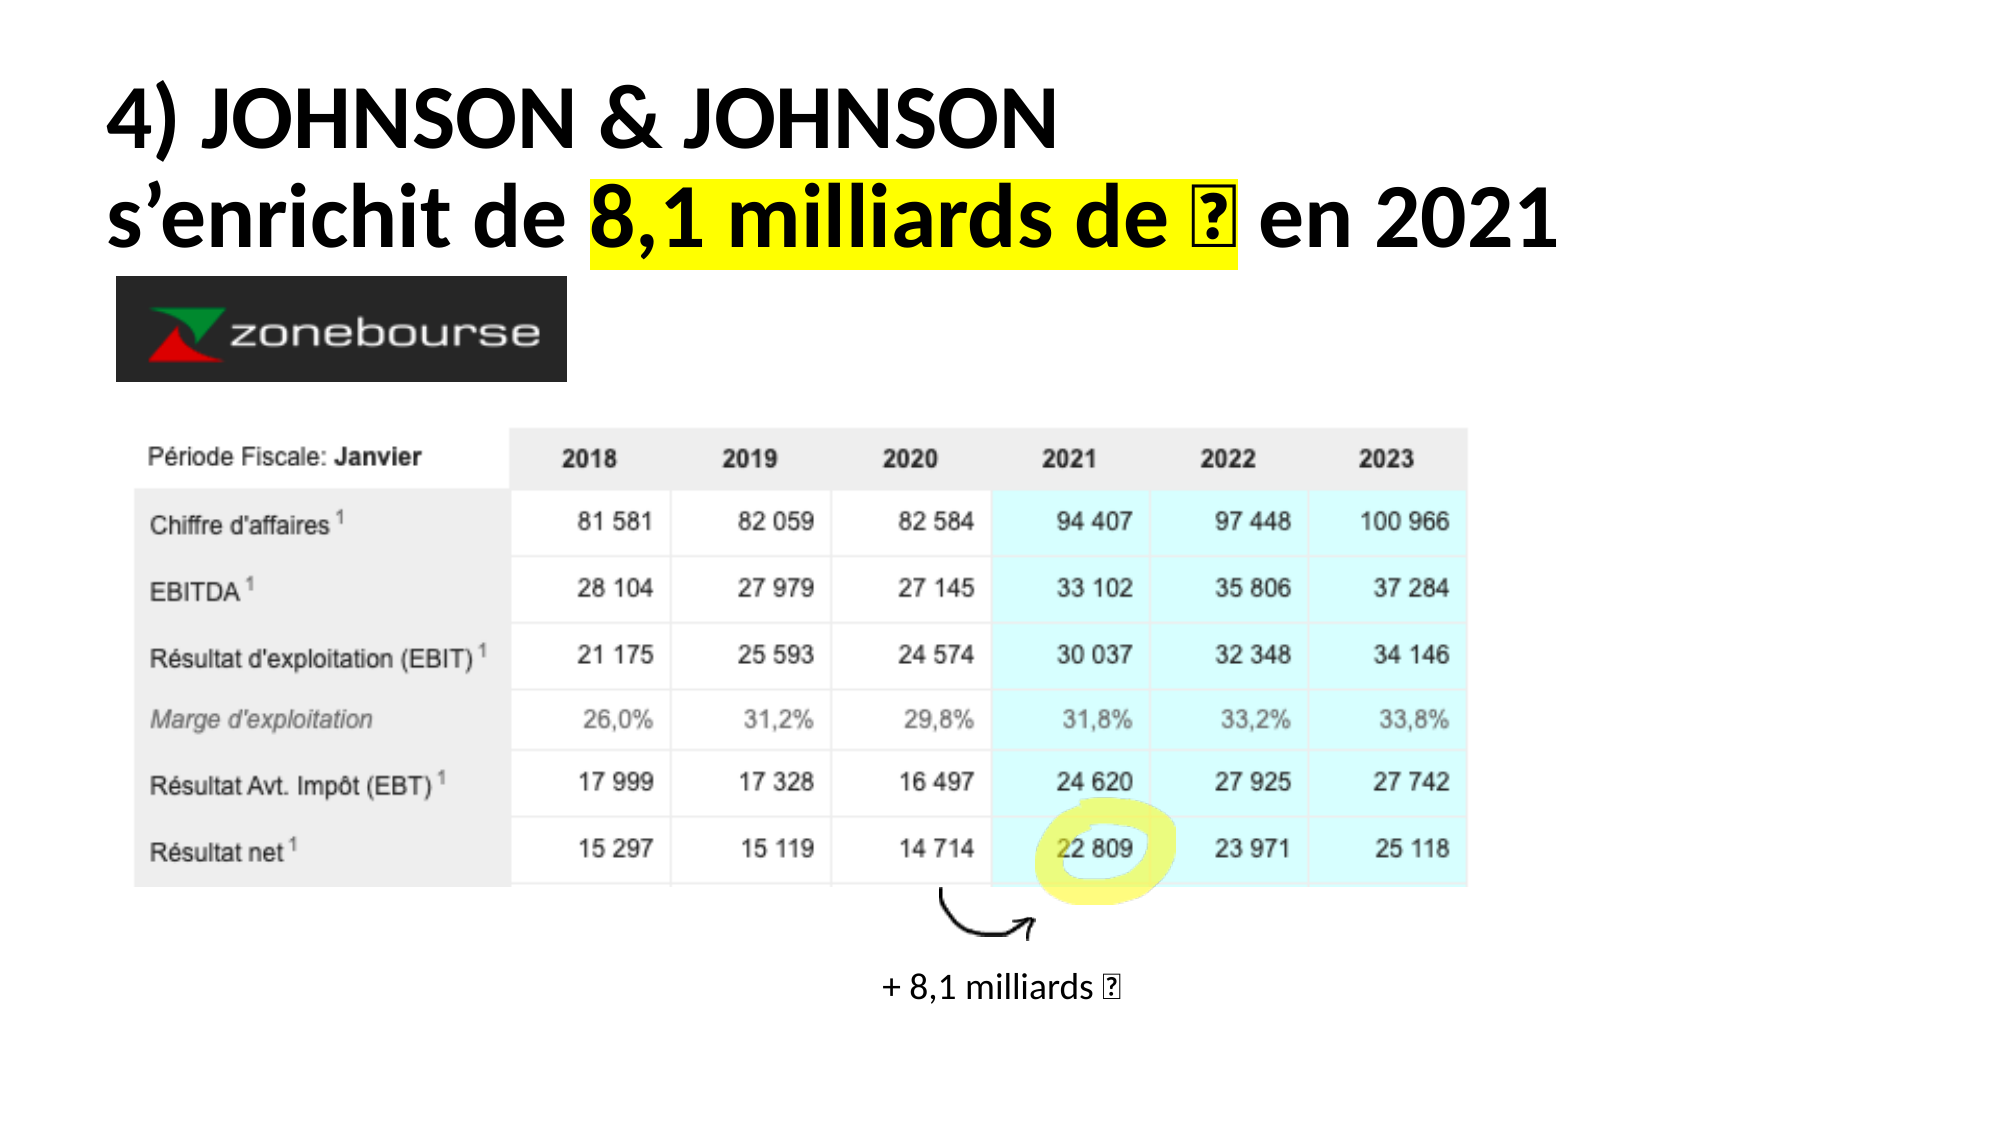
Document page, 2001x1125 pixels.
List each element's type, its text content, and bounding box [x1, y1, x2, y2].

picture [116, 416, 1485, 941]
title 4) JOHNSON & JOHNSON s’enrichit de 8,1 milliards de 💲 en 2021 [91, 59, 1817, 278]
text_box + 8,1 milliards 💲 [867, 954, 1176, 1016]
picture [116, 277, 567, 382]
